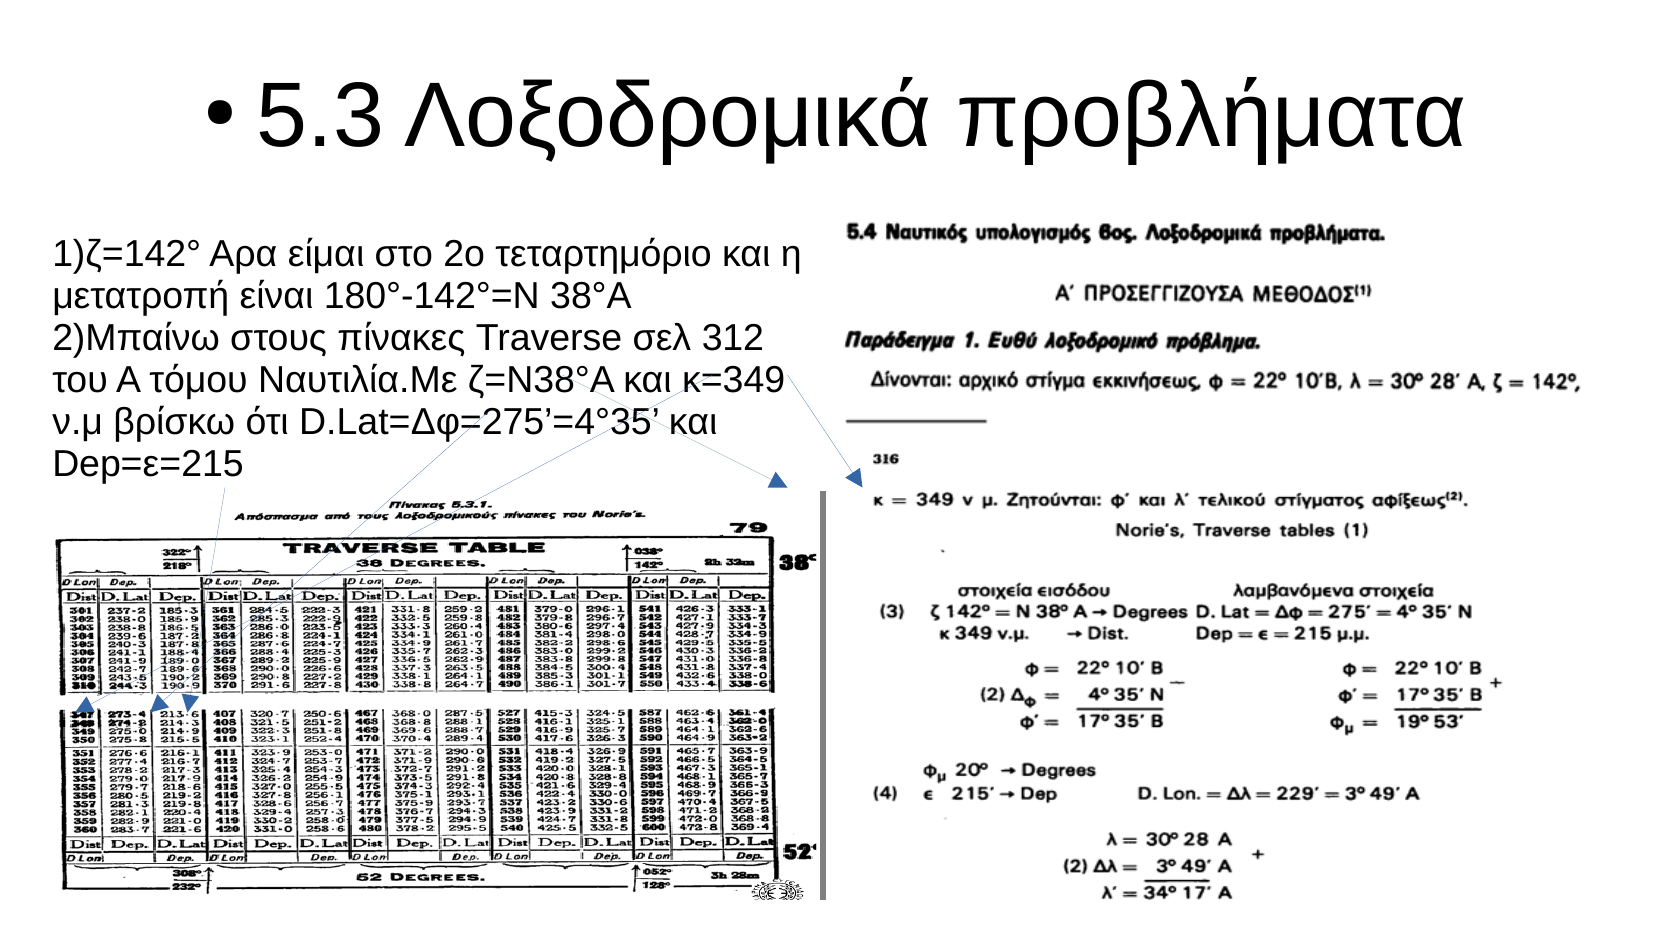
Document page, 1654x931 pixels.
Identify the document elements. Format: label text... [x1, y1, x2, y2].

picture [199, 491, 397, 646]
text_box 1)ζ=142° Αρα είμαι στο 2ο τεταρτημόριο και η μετατροπή είναι 180°-142°=Ν 38°Α 2)Μπαίνω στους πίνακες Traverse σελ 312 του Α τόμου Ναυτιλία.Με ζ=Ν38°Α και κ=349 ν.μ βρίσκω ότι D.Lat=Δφ=275’=4°35’ και Dep=ε=215 [37, 225, 826, 491]
picture [37, 442, 1582, 901]
title 5.3 Λοξοδρομικά προβλήματα [82, 37, 1571, 193]
picture [267, 491, 491, 610]
picture [825, 192, 1613, 425]
picture [195, 619, 253, 671]
